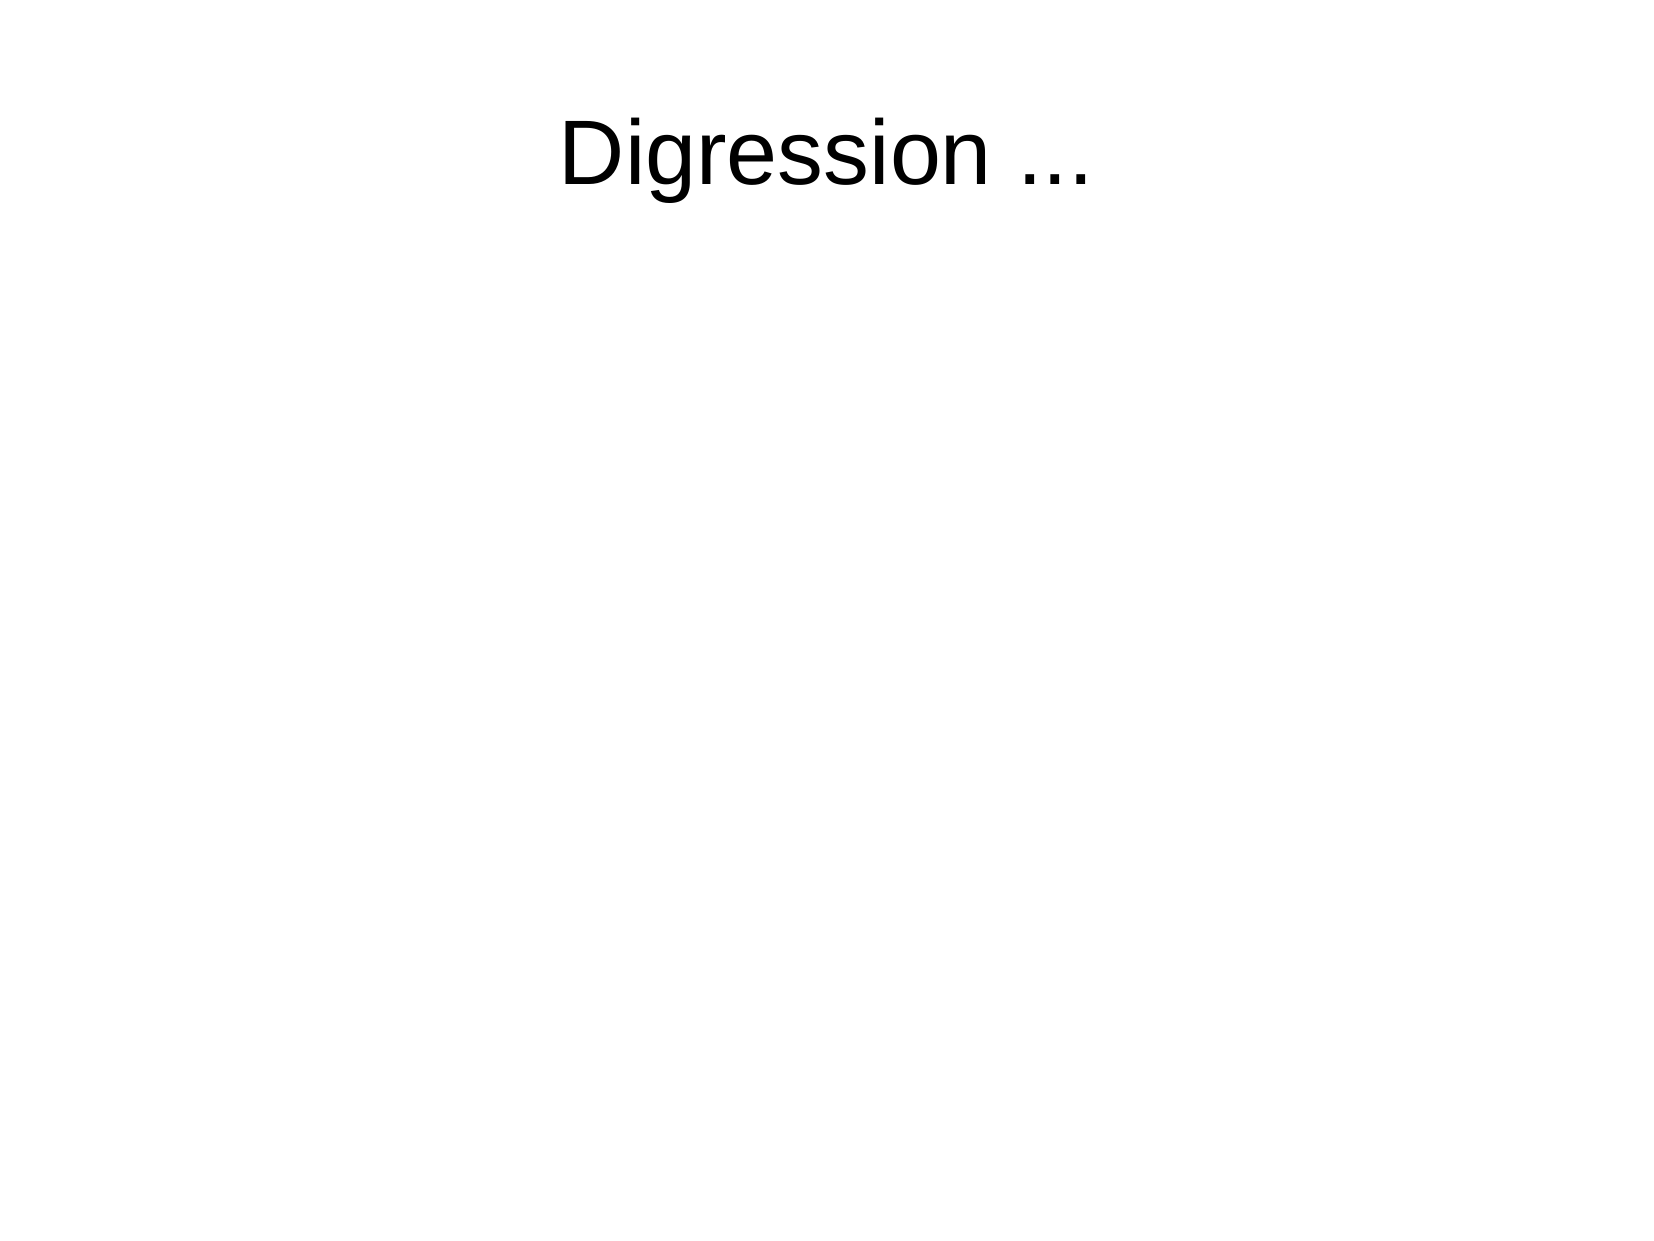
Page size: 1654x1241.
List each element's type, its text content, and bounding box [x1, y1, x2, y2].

title Digression ... [82, 49, 1571, 257]
